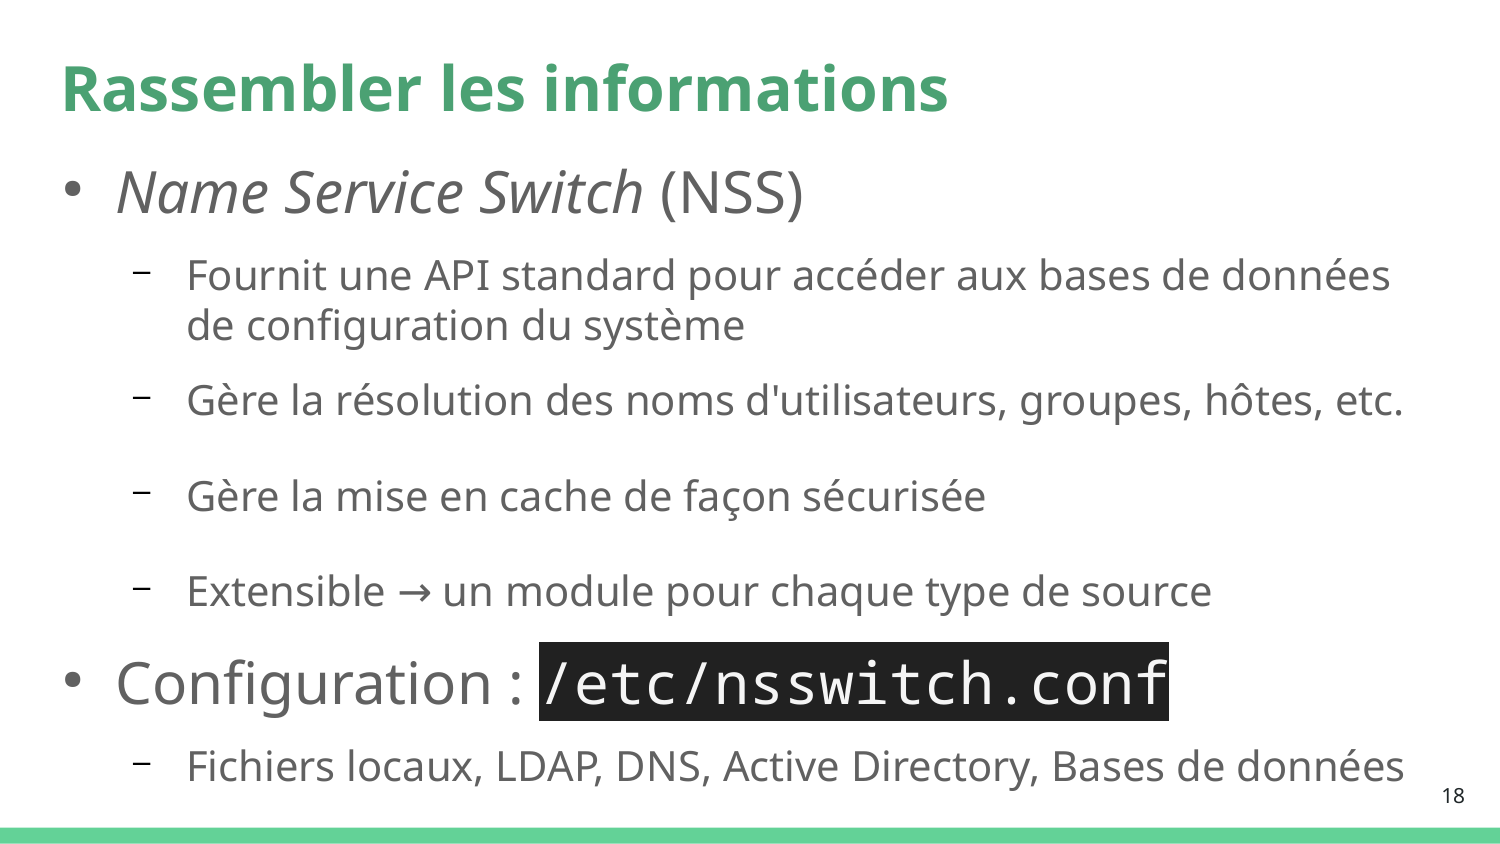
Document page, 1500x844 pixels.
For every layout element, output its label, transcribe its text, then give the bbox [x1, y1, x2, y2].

list Name Service Switch (NSS) Fournit une API standard pour accéder aux bases de données de configuration du système Gère la résolution des noms d'utilisateurs, groupes, hôtes, etc. Gère la mise en cache de façon sécurisée Extensible → un module pour chaque type de source Configuration : /etc/nsswitch.conf Fichiers locaux, LDAP, DNS, Active Directory, Bases de données [29, 129, 1430, 805]
title Rassembler les informations [45, 22, 1477, 117]
slide_number <numéro> [1389, 764, 1480, 830]
